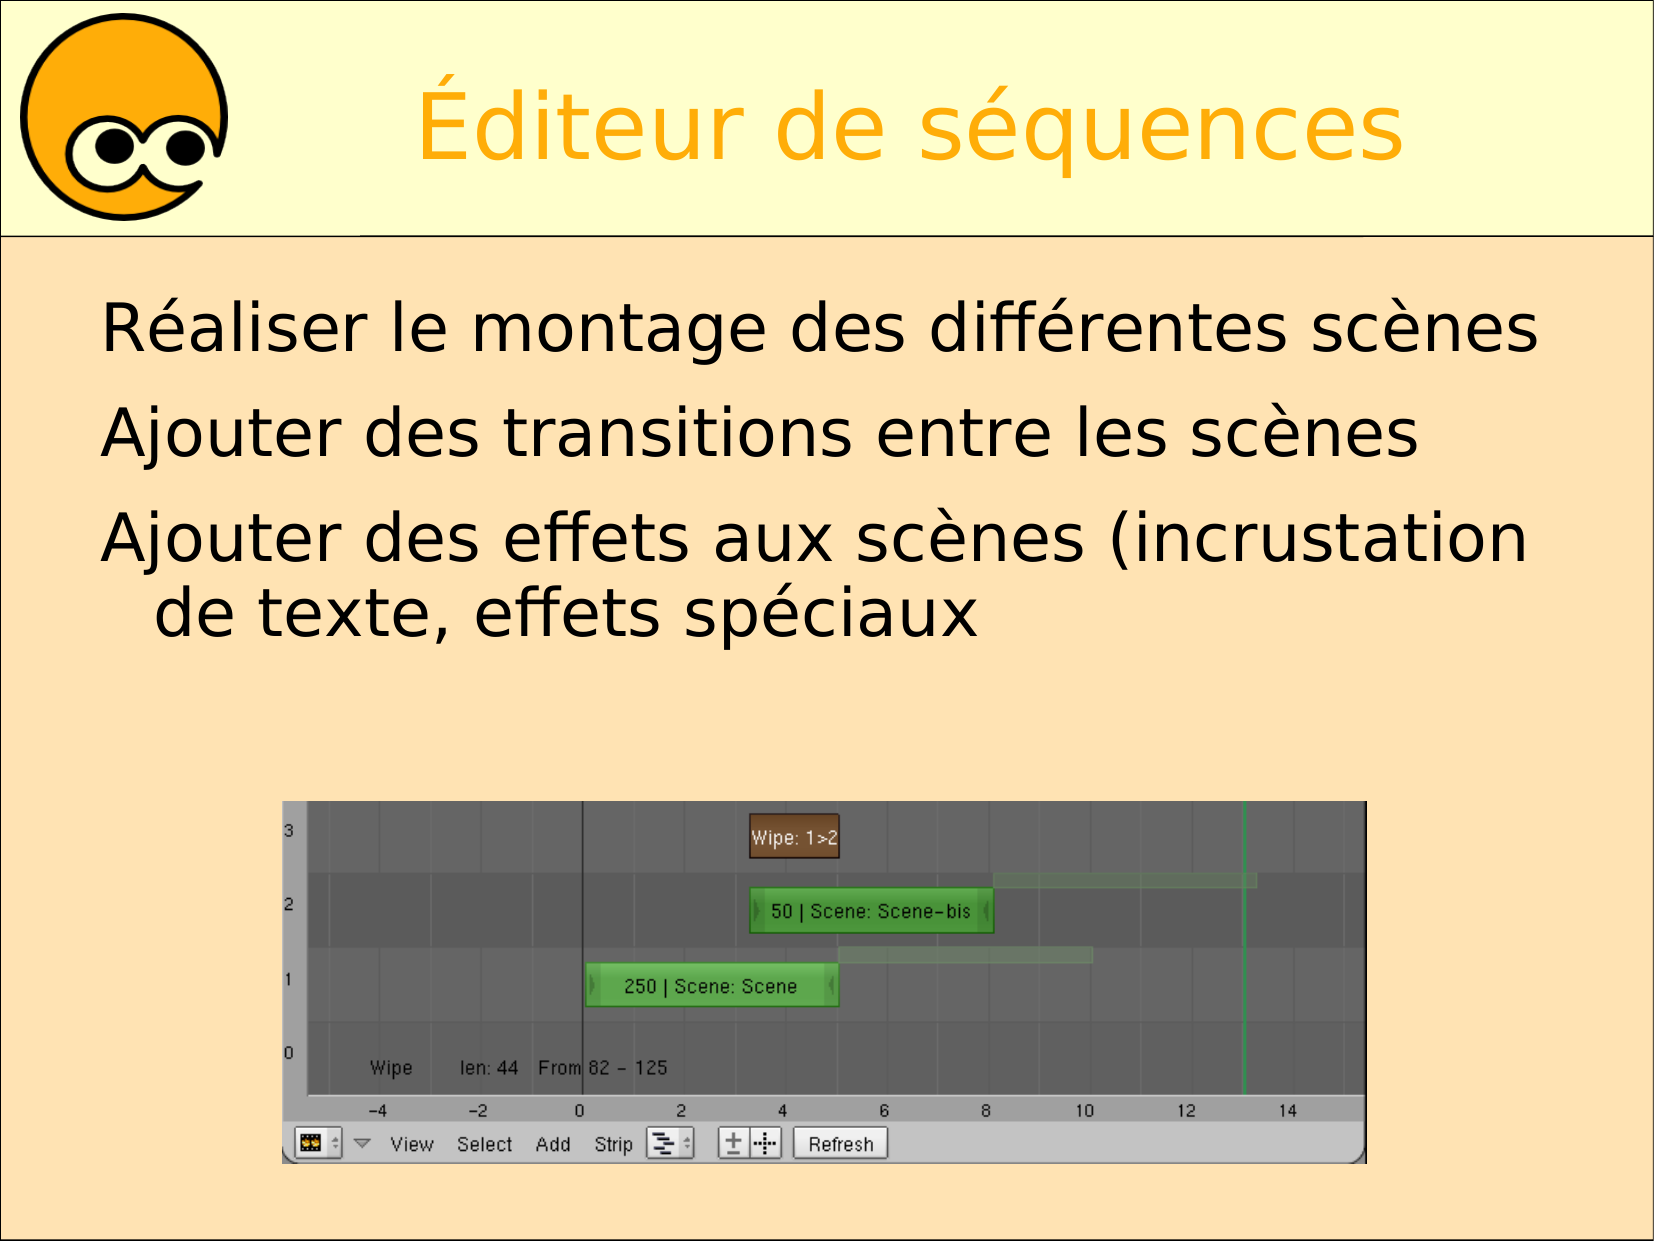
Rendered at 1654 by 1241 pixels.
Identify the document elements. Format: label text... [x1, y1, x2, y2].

picture [282, 801, 1367, 1165]
list Réaliser le montage des différentes scènes Ajouter des transitions entre les scènes Ajouter des effets aux scènes (incrustation de texte, effets spéciaux [82, 290, 1571, 1094]
picture [20, 13, 228, 221]
title Éditeur de séquences [252, 49, 1571, 207]
